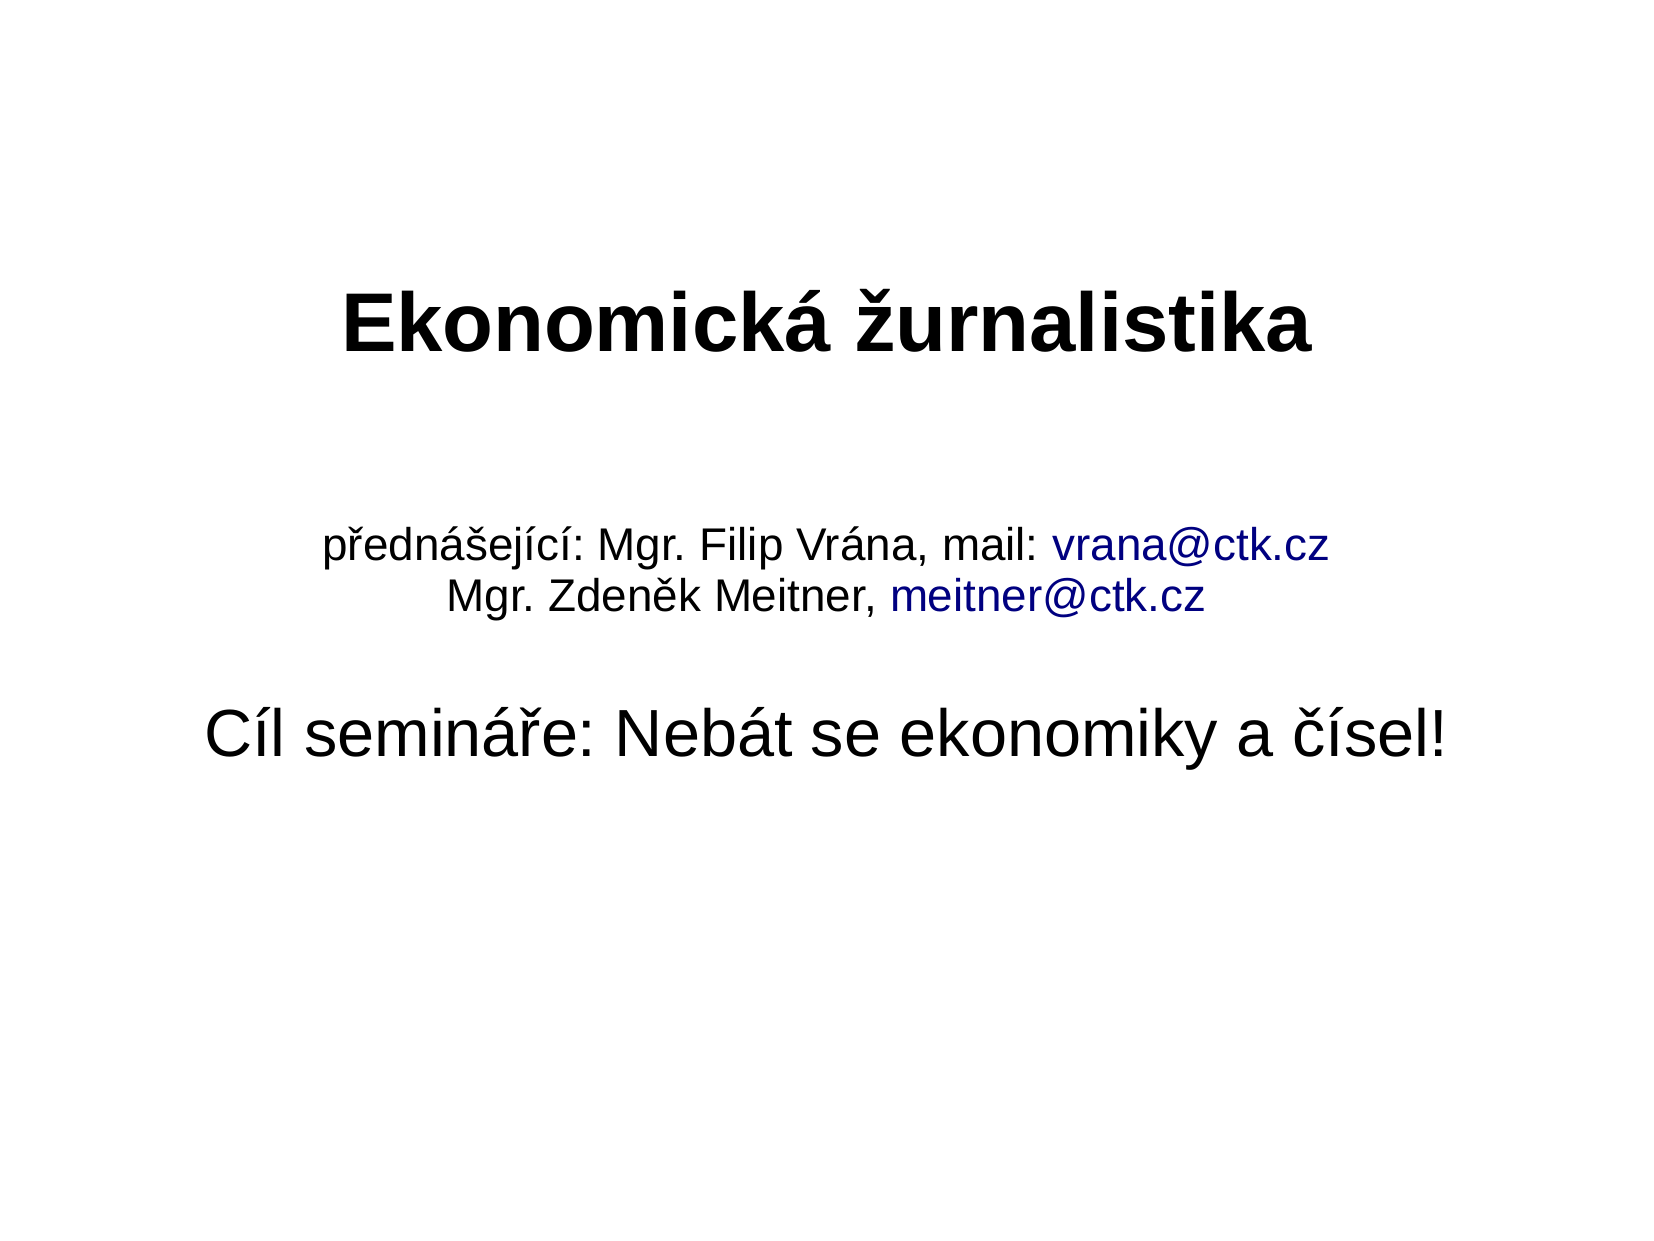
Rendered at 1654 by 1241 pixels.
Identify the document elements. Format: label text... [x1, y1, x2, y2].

subtitle Ekonomická žurnalistika přednášející: Mgr. Filip Vrána, mail: vrana@ctk.cz Mgr. Zdeněk Meitner, meitner@ctk.cz Cíl semináře: Nebát se ekonomiky a čísel! [82, 49, 1571, 1109]
